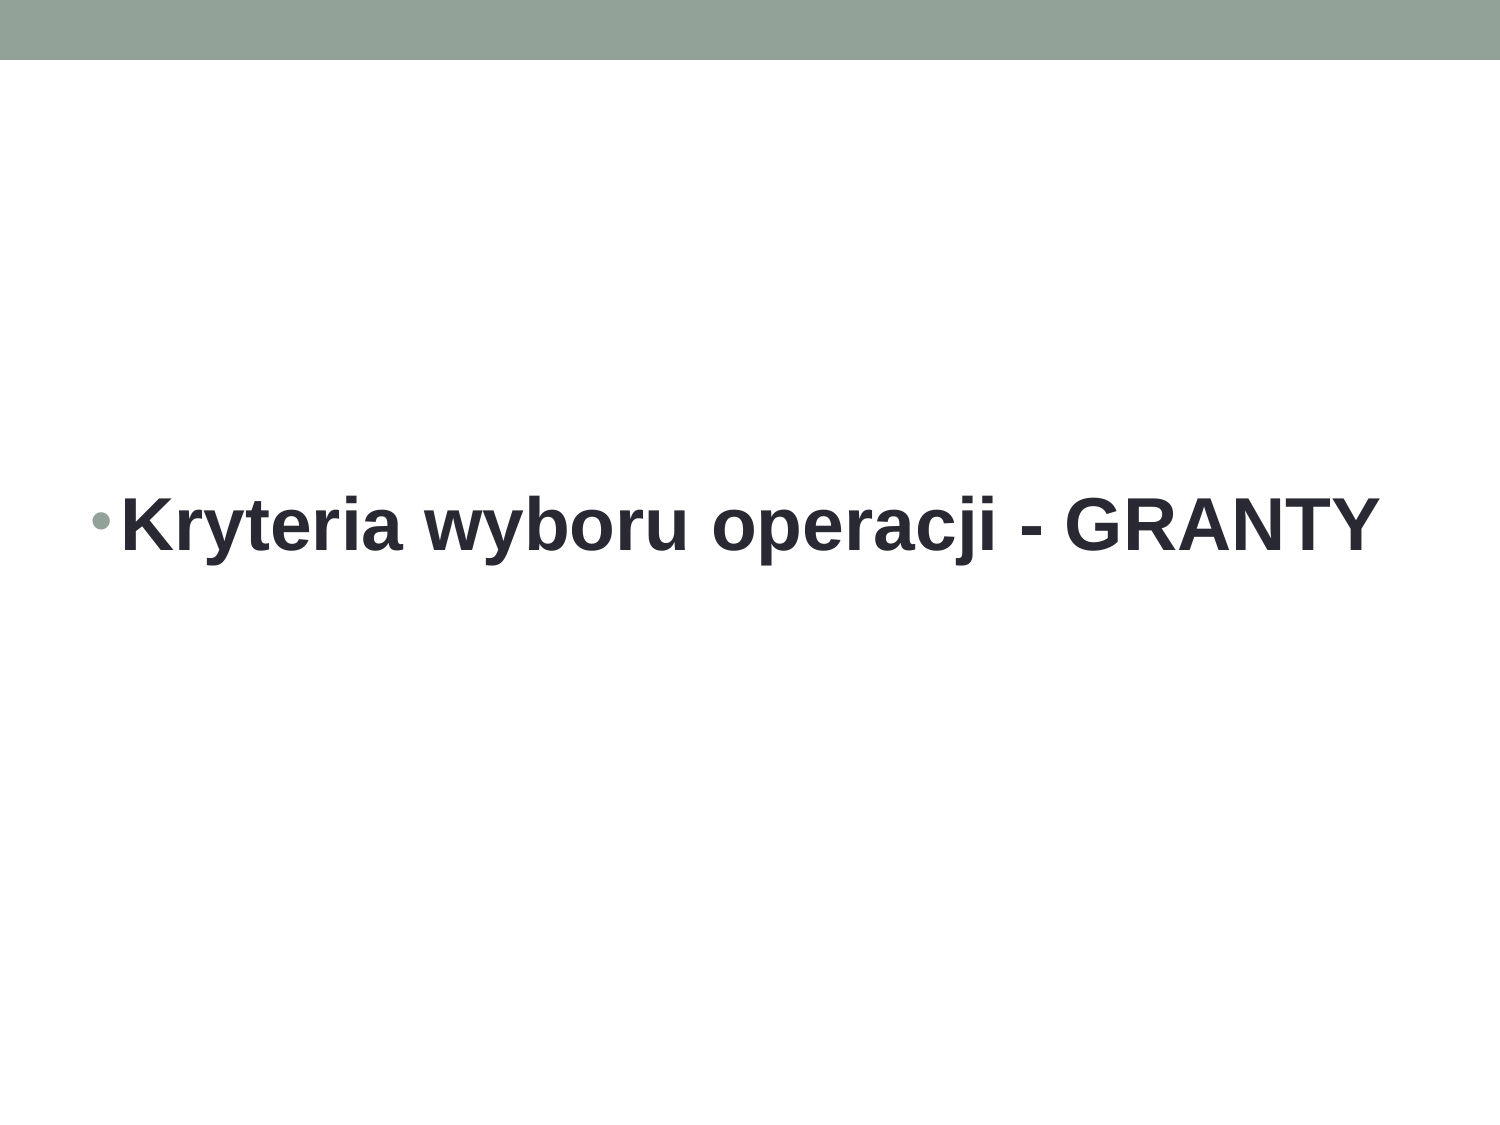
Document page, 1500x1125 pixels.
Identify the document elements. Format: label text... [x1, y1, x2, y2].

list Kryteria wyboru operacji - GRANTY [75, 468, 1426, 1063]
